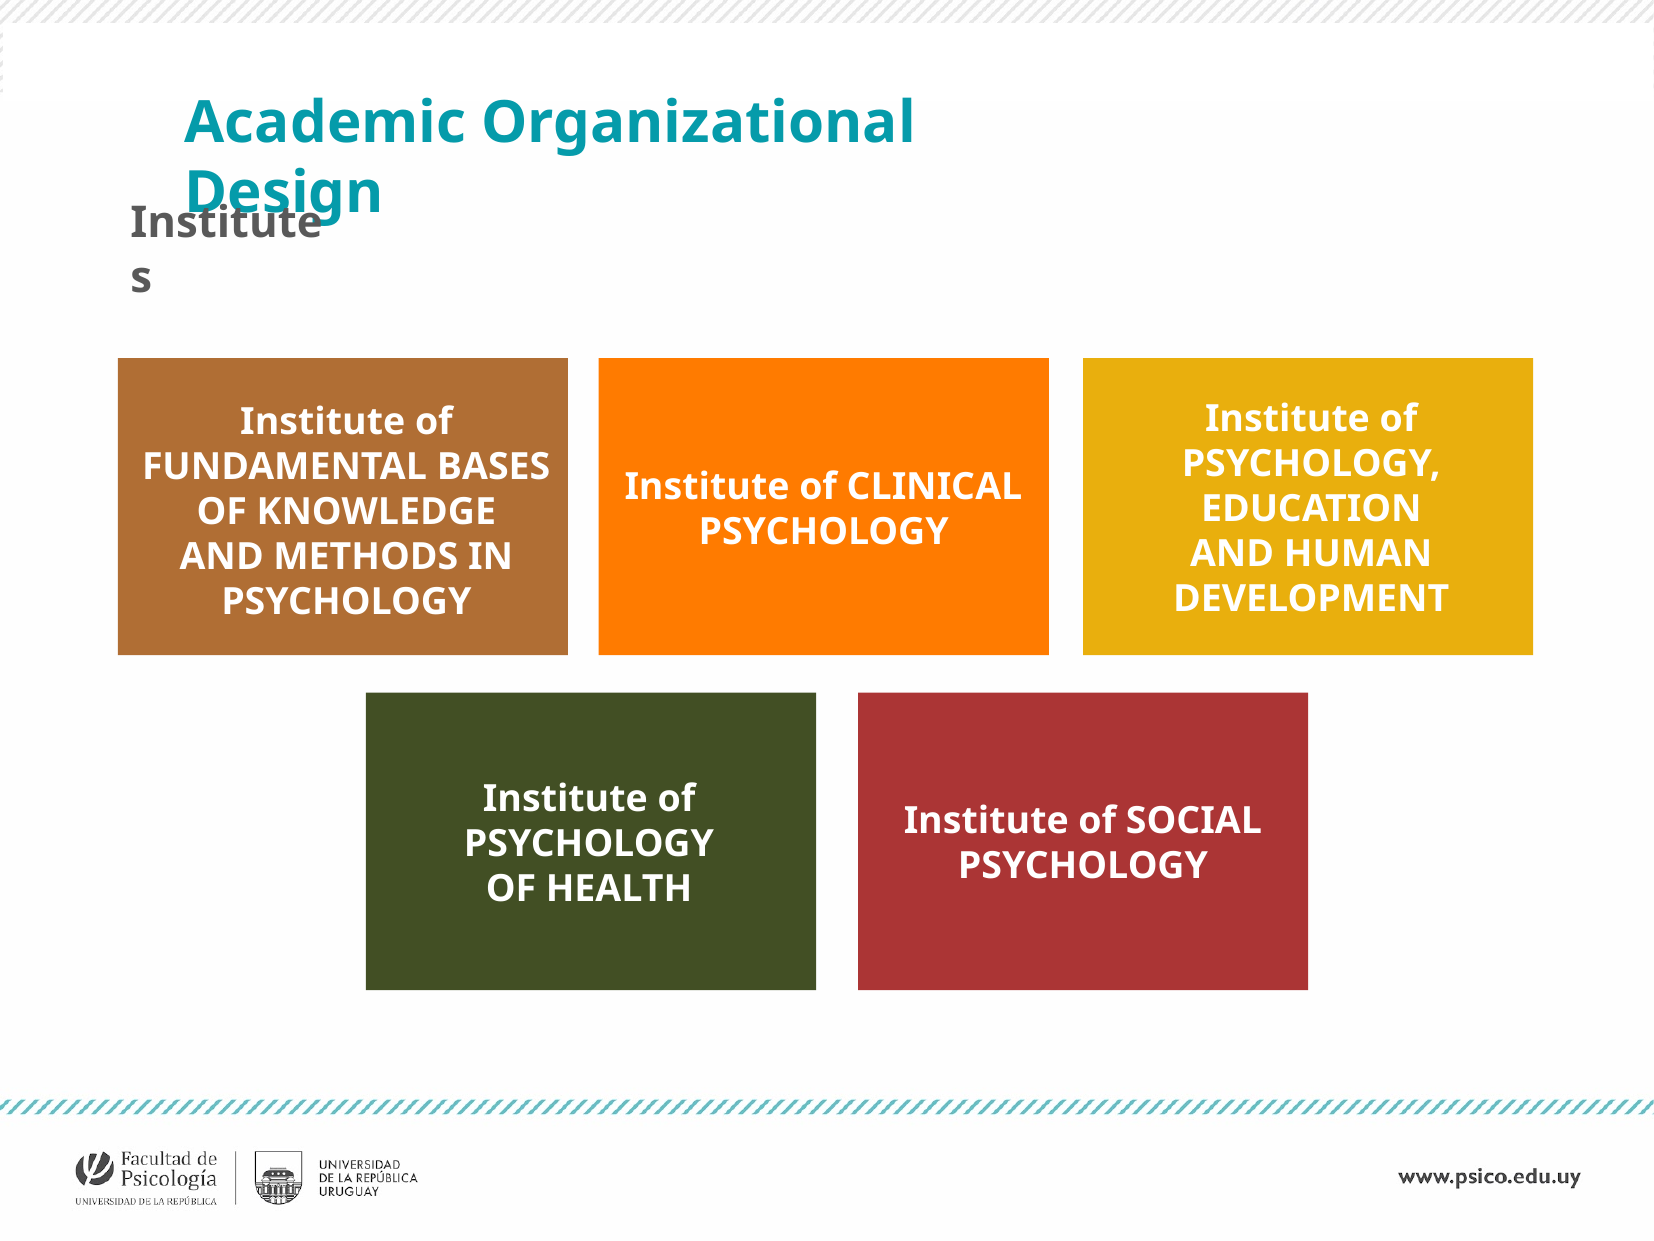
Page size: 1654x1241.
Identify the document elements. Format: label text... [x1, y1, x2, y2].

text_box Institute of FUNDAMENTAL BASES OF KNOWLEDGE AND METHODS IN PSYCHOLOGY [117, 389, 576, 631]
picture [0, 0, 1654, 1241]
text_box [598, 358, 1049, 453]
text_box [858, 895, 1309, 991]
text_box [365, 692, 817, 991]
text_box Institutes [108, 186, 345, 310]
text_box [117, 358, 568, 389]
text_box [117, 631, 568, 656]
text_box Academic Organizational Design [108, 76, 993, 232]
text_box Institute of PSYCHOLOGY, EDUCATION AND HUMAN DEVELOPMENT [1102, 386, 1521, 627]
text_box Institute of CLINICAL PSYCHOLOGY [586, 453, 1061, 560]
text_box [858, 692, 1309, 788]
text_box [598, 560, 1049, 656]
text_box Institute of SOCIAL PSYCHOLOGY [858, 788, 1309, 895]
text_box [1083, 358, 1534, 656]
text_box Institute of PSYCHOLOGY OF HEALTH [365, 766, 813, 917]
